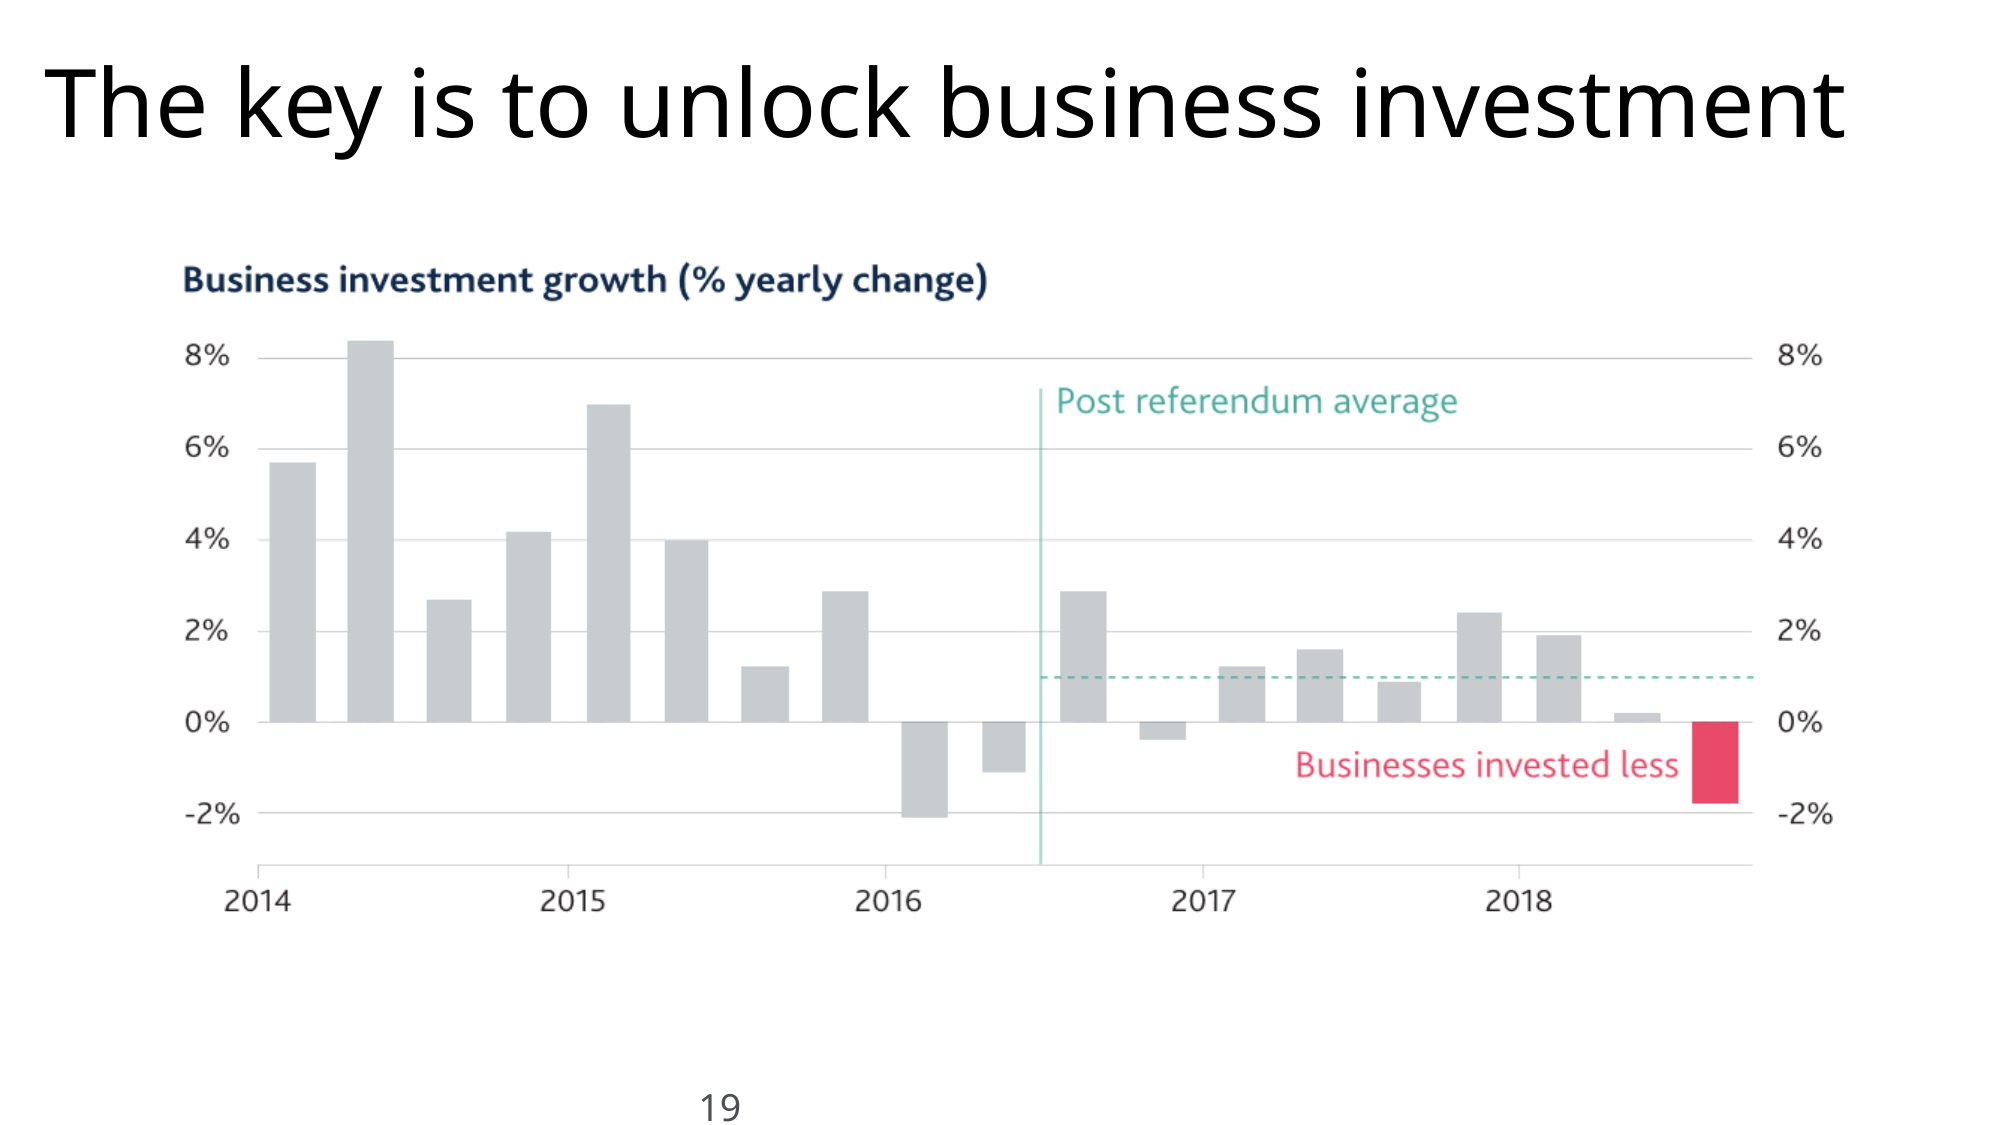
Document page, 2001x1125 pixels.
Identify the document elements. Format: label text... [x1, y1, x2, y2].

text_box [683, 1076, 1317, 1110]
picture [135, 215, 1875, 951]
title The key is to unlock business investment [0, 39, 2000, 175]
